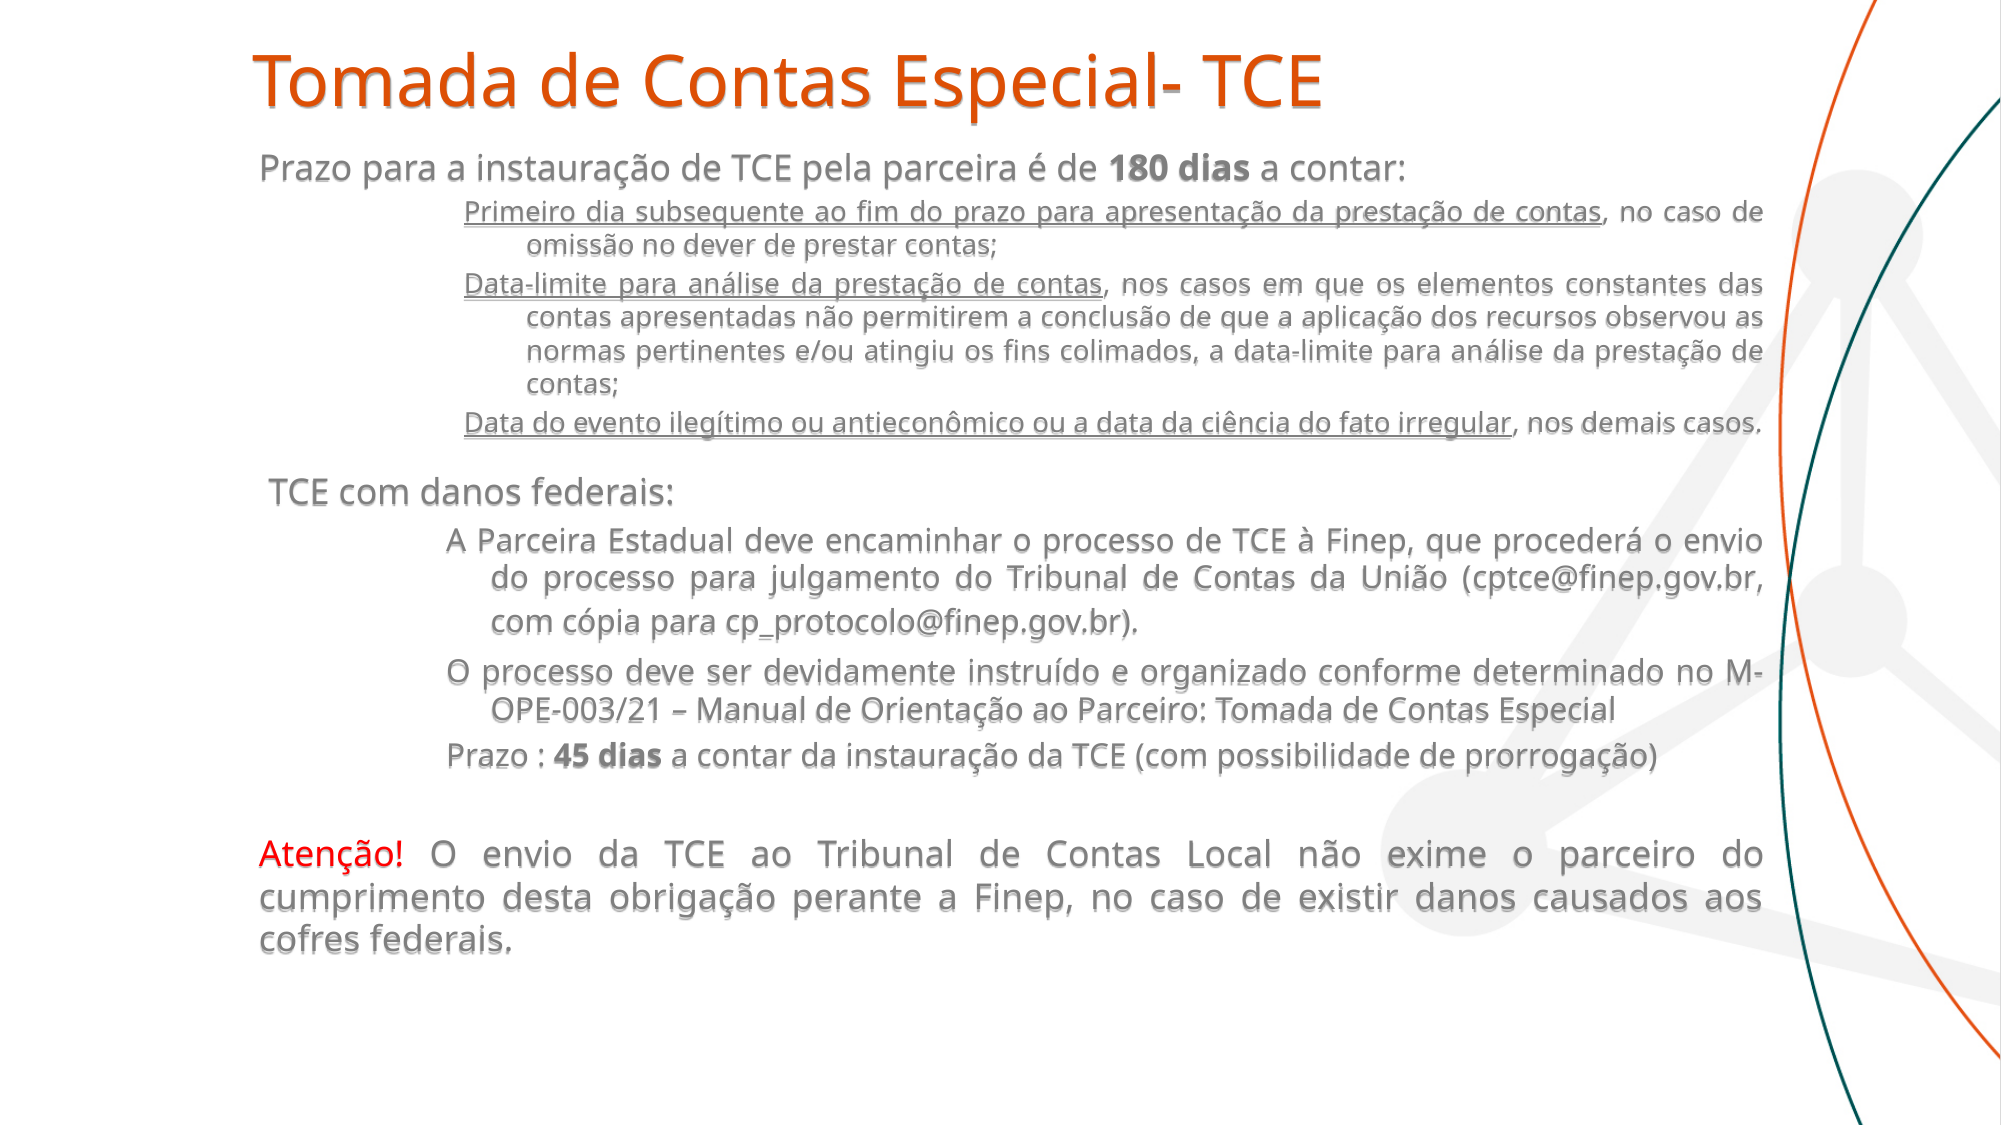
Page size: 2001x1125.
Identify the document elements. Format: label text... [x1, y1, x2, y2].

text_box Tomada de Contas Especial- TCE [237, 27, 1378, 138]
text_box Prazo para a instauração de TCE pela parceira é de 180 dias a contar: Primeiro dia subsequente ao fim do prazo para apresentação da prestação de contas, no caso de omissão no dever de prestar contas; Data-limite para análise da prestação de contas, nos casos em que os elementos constantes das contas apresentadas não permitirem a conclusão de que a aplicação dos recursos observou as normas pertinentes e/ou atingiu os fins colimados, a data-limite para análise da prestação de contas; Data do evento ilegítimo ou antieconômico ou a data da ciência do fato irregular, nos demais casos. TCE com danos federais: A Parceira Estadual deve encaminhar o processo de TCE à Finep, que procederá o envio do processo para julgamento do Tribunal de Contas da União (cptce@finep.gov.br, com cópia para cp_protocolo@finep.gov.br). O processo deve ser devidamente instruído e organizado conforme determinado no M-OPE-003/21 – Manual de Orientação ao Parceiro: Tomada de Contas Especial Prazo : 45 dias a contar da instauração da TCE (com possibilidade de prorrogação) Atenção! O envio da TCE ao Tribunal de Contas Local não exime o parceiro do cumprimento desta obrigação perante a Finep, no caso de existir danos causados aos cofres federais. [244, 137, 1780, 1000]
